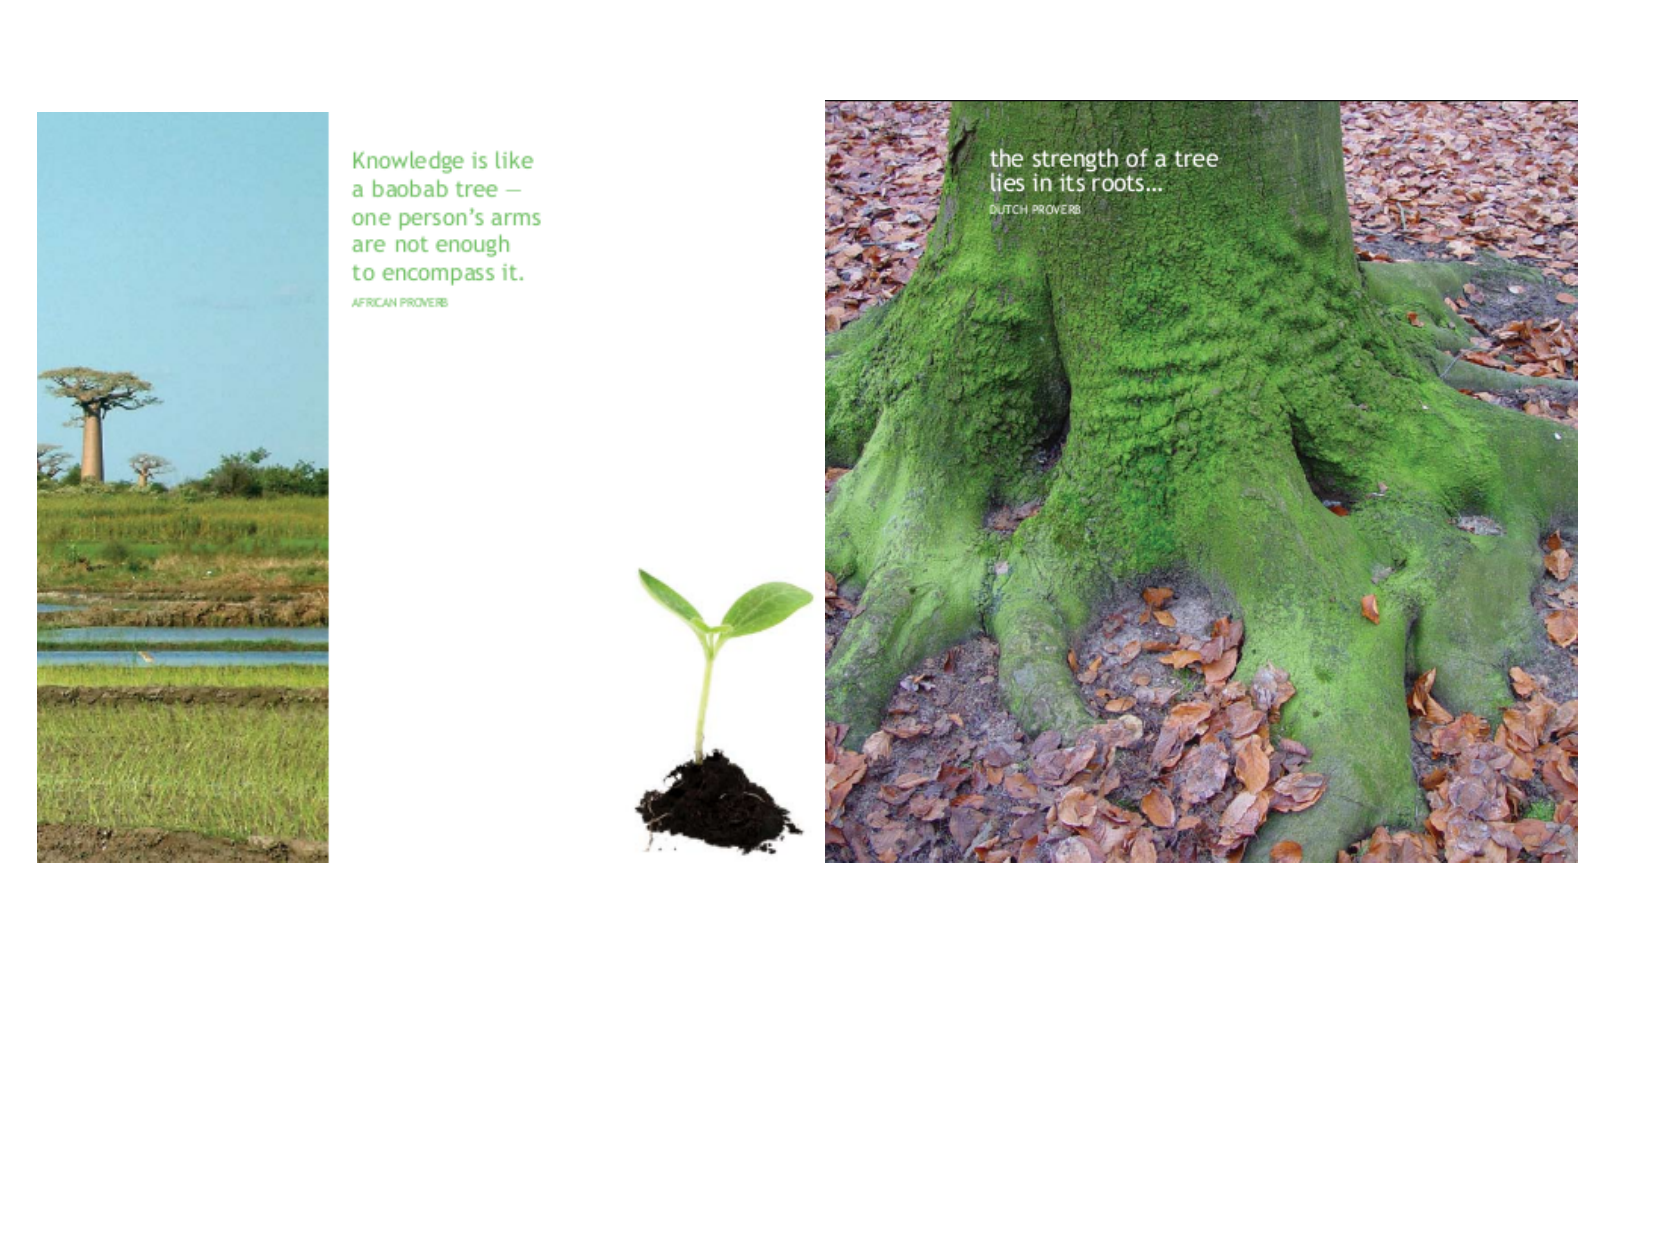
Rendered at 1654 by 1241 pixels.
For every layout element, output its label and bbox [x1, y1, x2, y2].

picture [37, 100, 1578, 863]
